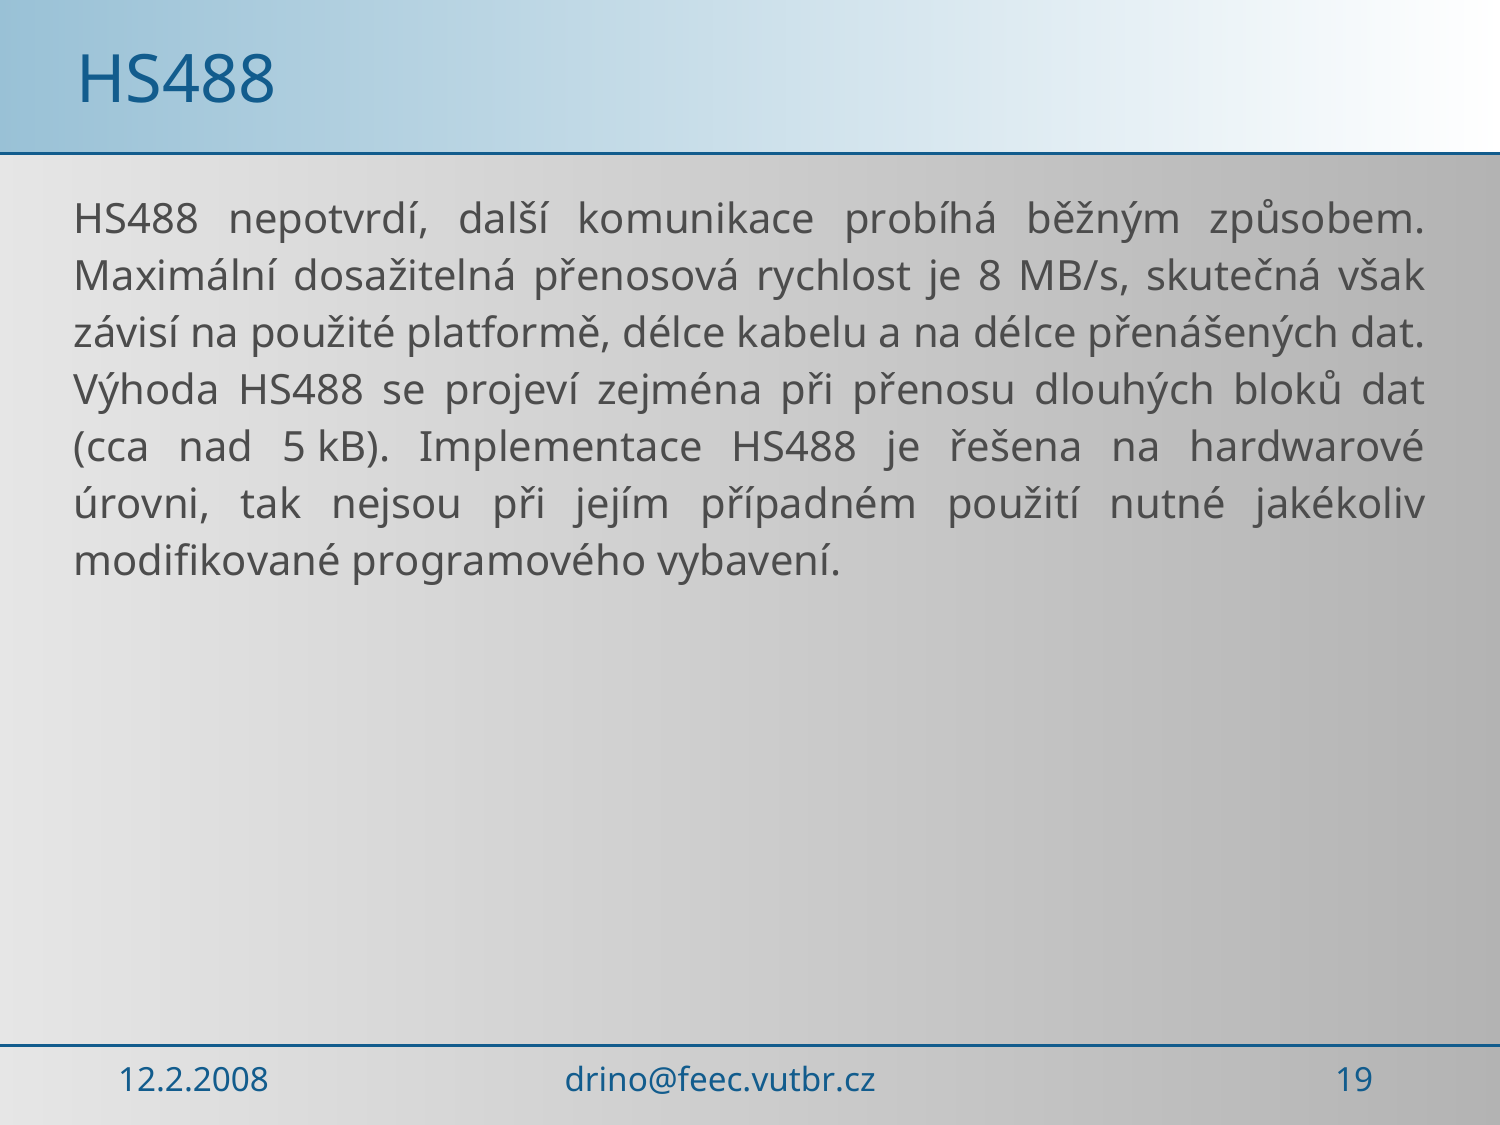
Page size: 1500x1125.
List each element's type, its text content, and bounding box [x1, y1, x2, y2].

text_box drino@feec.vutbr.cz [454, 1049, 987, 1125]
title HS488 [0, 0, 1500, 152]
text_box HS488 nepotvrdí, další komunikace probíhá běžným způsobem. Maximální dosažitelná přenosová rychlost je 8 MB/s, skutečná však závisí na použité platformě, délce kabelu a na délce přenášených dat. Výhoda HS488 se projeví zejména při přenosu dlouhých bloků dat (cca nad 5 kB). Implementace HS488 je řešena na hardwarové úrovni, tak nejsou při jejím případném použití nutné jakékoliv modifikované programového vybavení. [59, 181, 1442, 596]
text_box 12.2.2008 [103, 1049, 432, 1125]
text_box <číslo> [1075, 1049, 1388, 1125]
